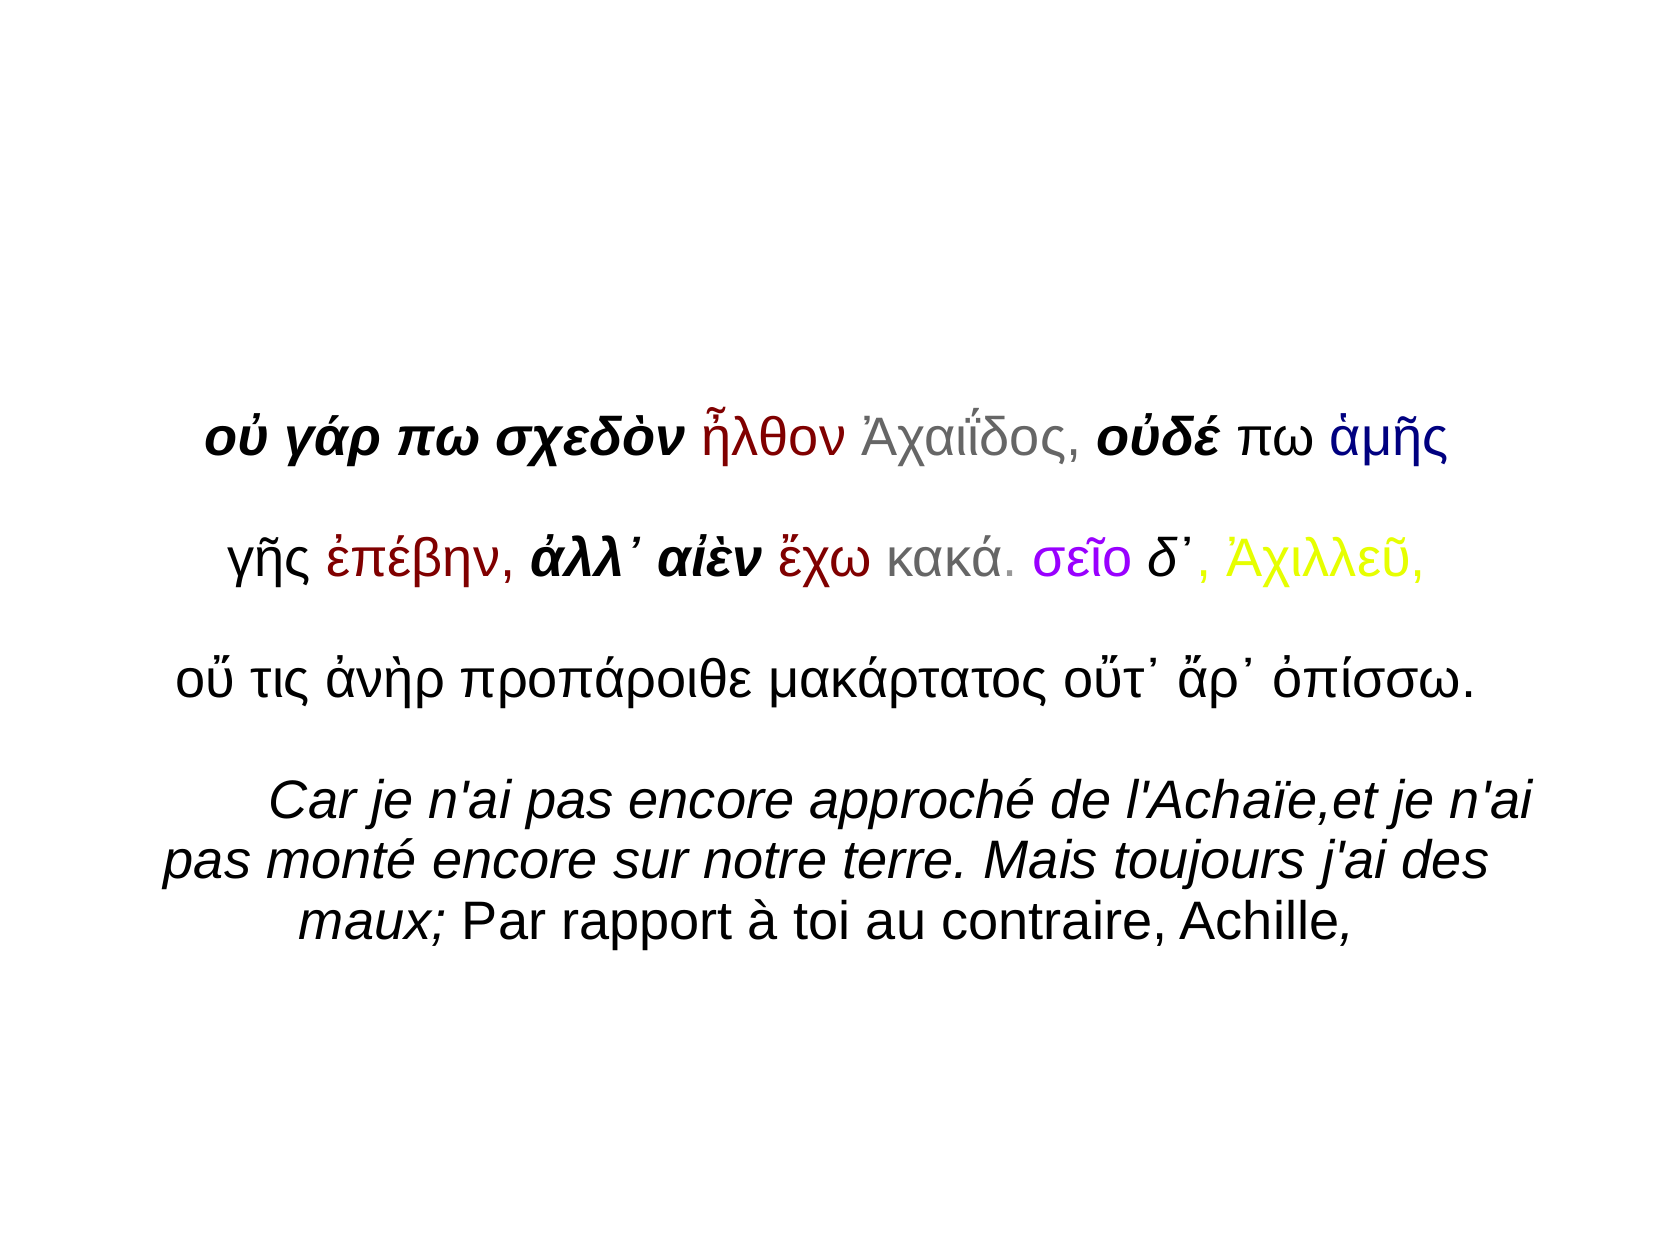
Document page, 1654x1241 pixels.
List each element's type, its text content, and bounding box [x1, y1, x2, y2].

subtitle οὐ γάρ πω σχεδὸν ἦλθον Ἀχαιΐδος, οὐδέ πω ἁμῆς γῆς ἐπέβην, ἀλλ᾽ αἰὲν ἔχω κακά. σεῖο δ᾽, Ἀχιλλεῦ, οὔ τις ἀνὴρ προπάροιθε μακάρτατος οὔτ᾽ ἄρ᾽ ὀπίσσω. Car je n'ai pas encore approché de l'Achaïe,et je n'ai pas monté encore sur notre terre. Mais toujours j'ai des maux; Par rapport à toi au contraire, Achille, [82, 318, 1571, 1039]
